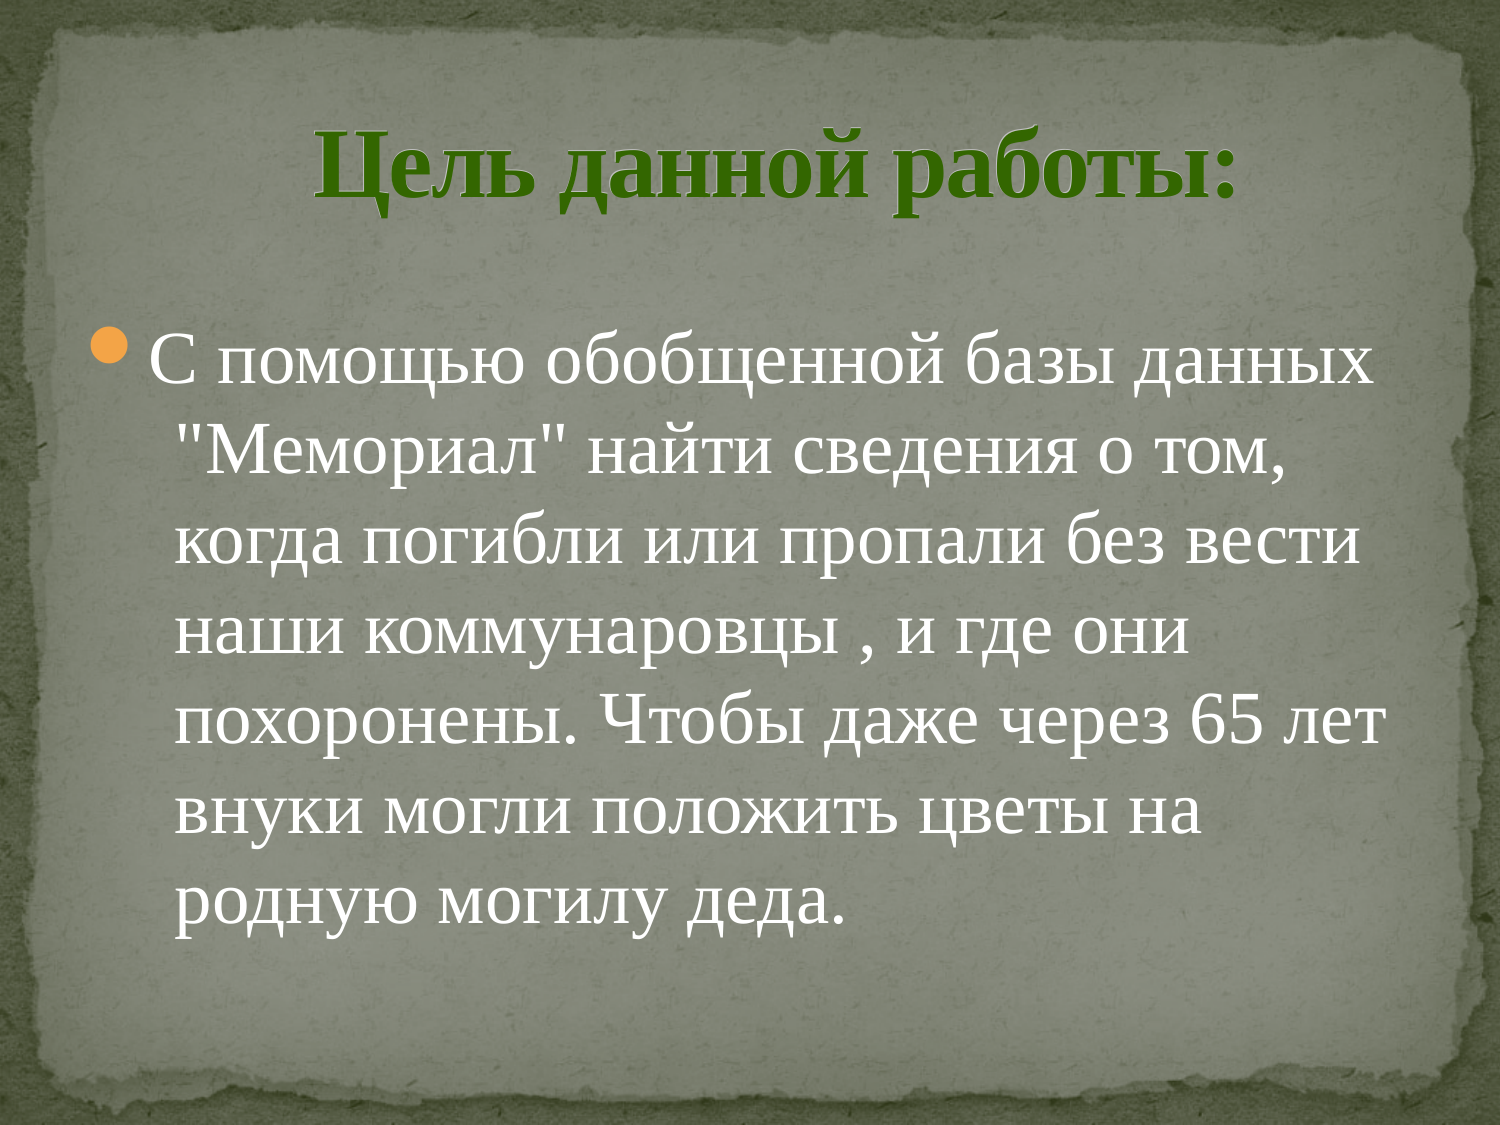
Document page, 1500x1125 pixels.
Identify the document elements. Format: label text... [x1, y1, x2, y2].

list C помощью обобщенной базы данных "Мемориал" найти сведения о том, когда погибли или пропали без вести наши коммунаровцы , и где они похоронены. Чтобы даже через 65 лет внуки могли положить цветы на родную могилу деда. [70, 300, 1421, 1125]
title Цель данной работы: [75, 24, 1426, 225]
